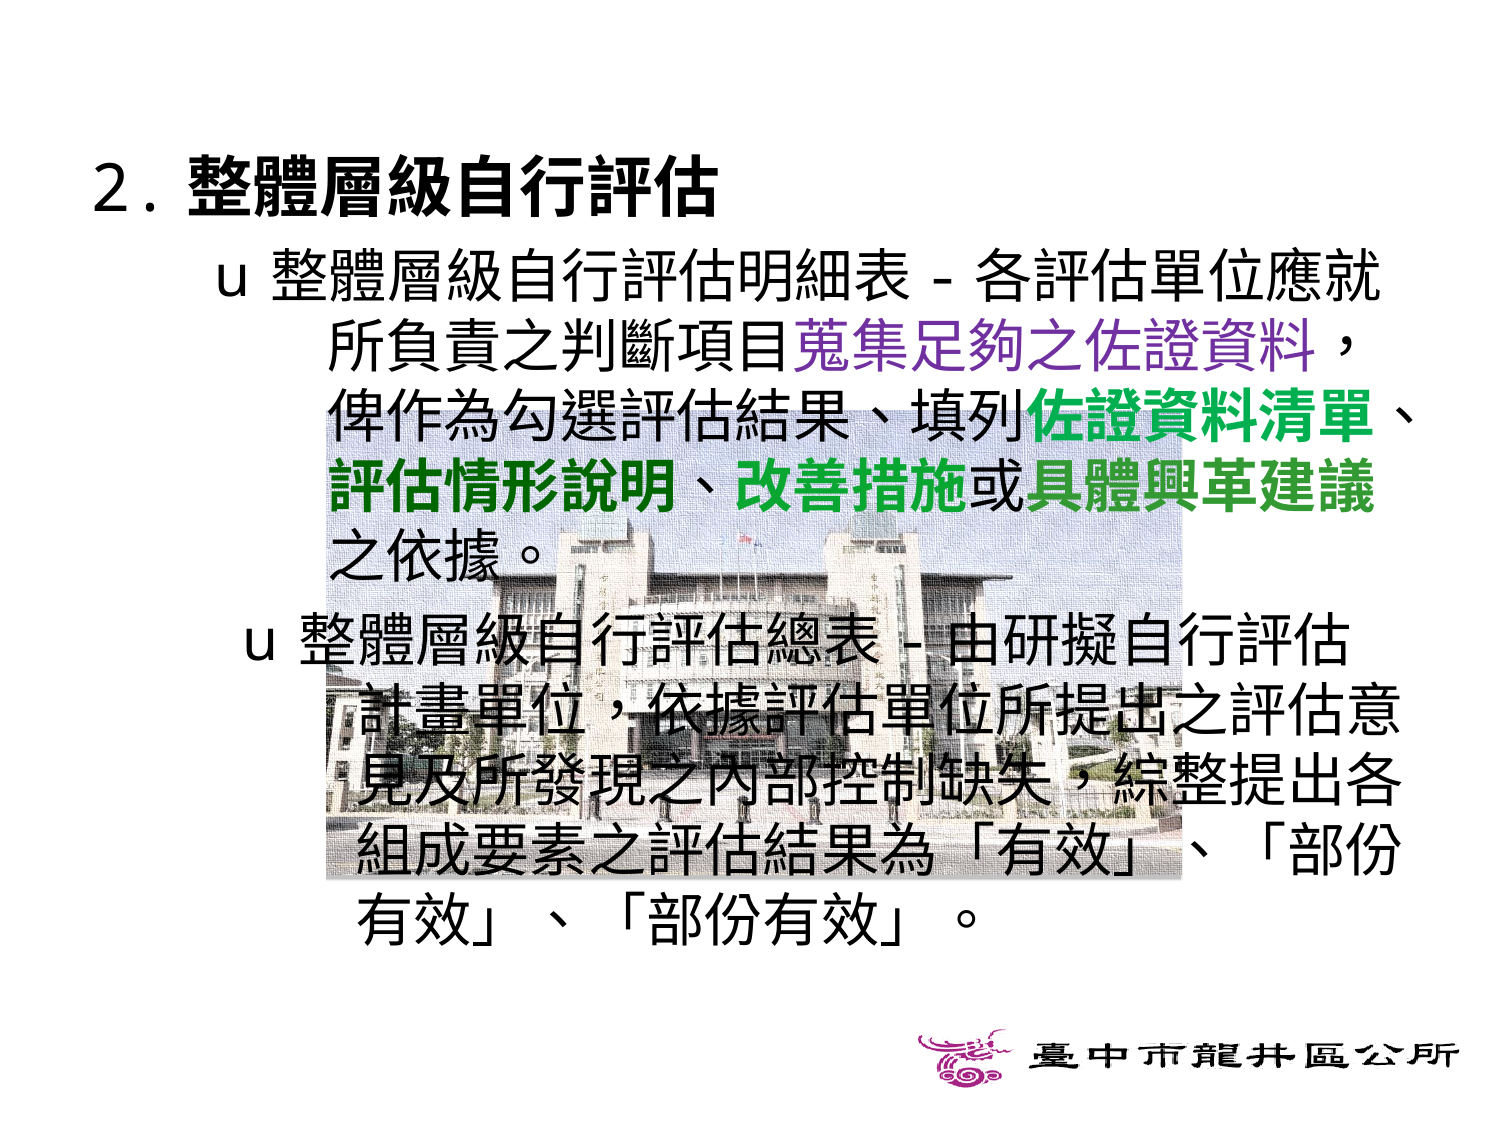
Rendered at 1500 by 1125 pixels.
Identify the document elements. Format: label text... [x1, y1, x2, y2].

list 2.整體層級自行評估 整體層級自行評估明細表-各評估單位應就所負責之判斷項目蒐集足夠之佐證資料，俾作為勾選評估結果、填列佐證資料清單、評估情形說明、改善措施或具體興革建議之依據。 整體層級自行評估總表-由研擬自行評估計畫單位，依據評估單位所提出之評估意見及所發現之內部控制缺失，綜整提出各組成要素之評估結果為「有效」、「部份有效」、「部份有效」。 [75, 137, 1426, 1005]
